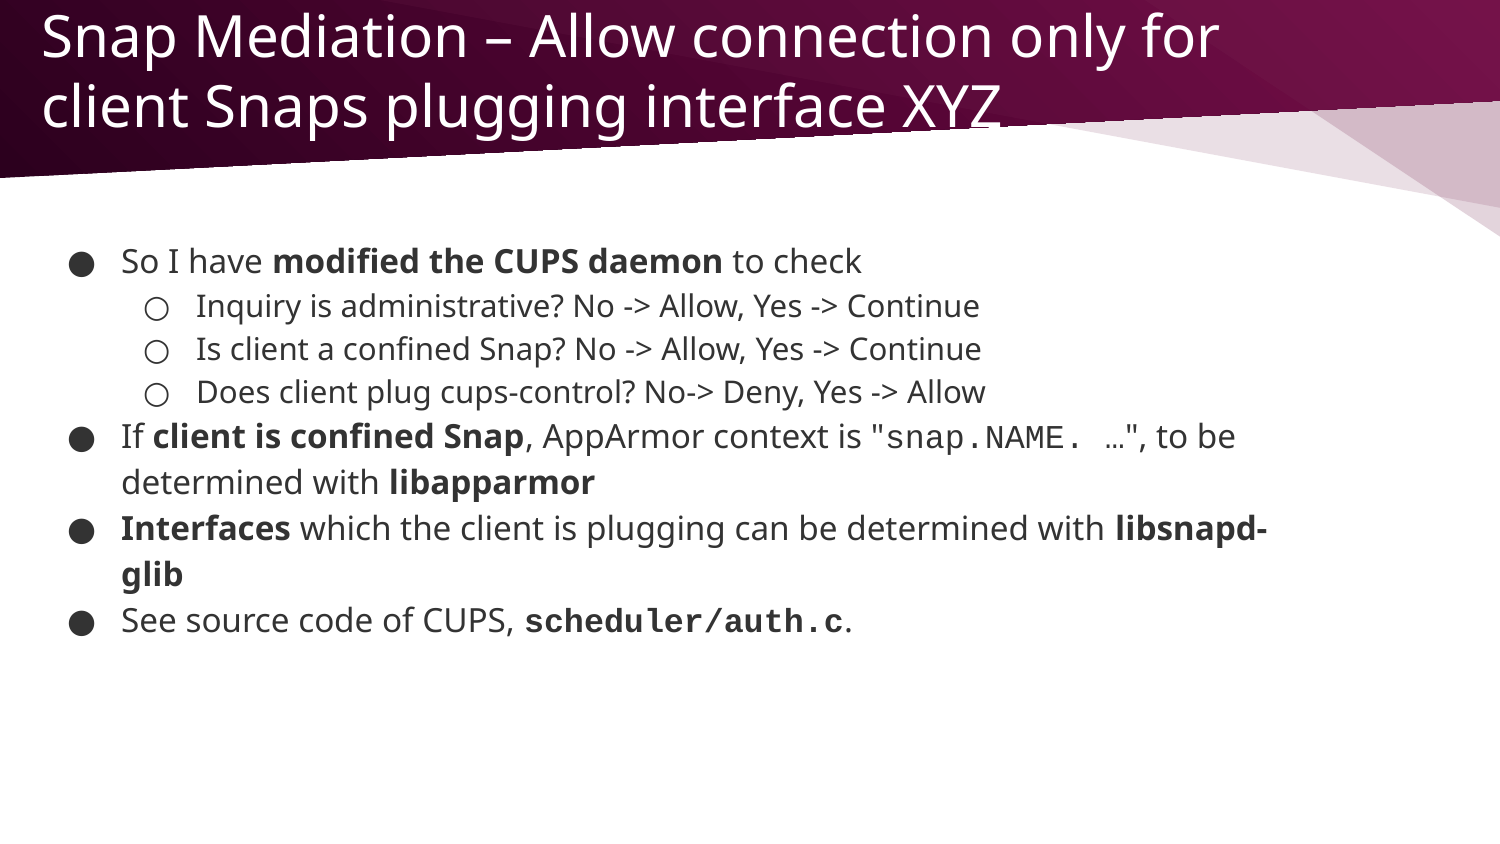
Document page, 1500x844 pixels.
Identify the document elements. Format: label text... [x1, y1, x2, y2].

title Snap Mediation – Allow connection only for client Snaps plugging interface XYZ [41, 5, 1336, 134]
list So I have modified the CUPS daemon to check Inquiry is administrative? No -> Allow, Yes -> Continue Is client a confined Snap? No -> Allow, Yes -> Continue Does client plug cups-control? No-> Deny, Yes -> Allow If client is confined Snap, AppArmor context is "snap.NAME. …", to be determined with libapparmor Interfaces which the client is plugging can be determined with libsnapd-glib See source code of CUPS, scheduler/auth.c. [35, 229, 1324, 789]
